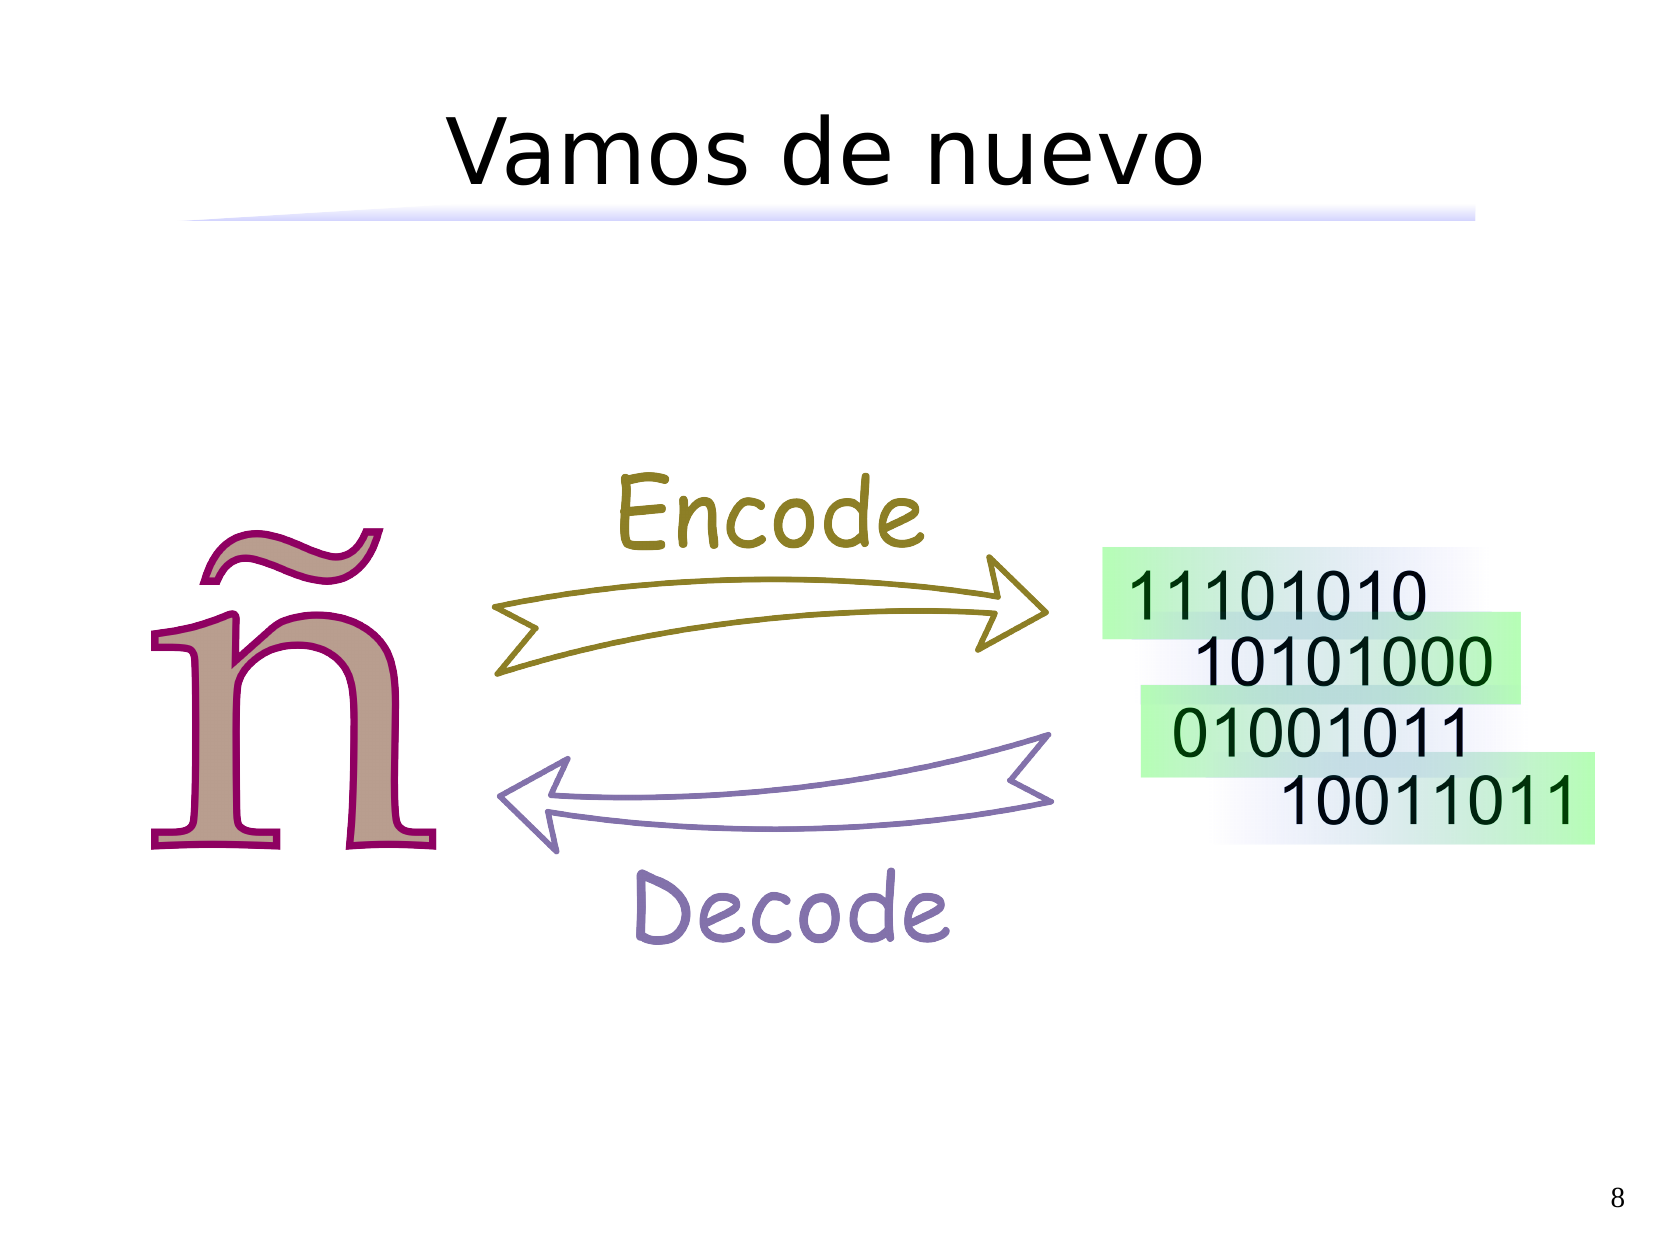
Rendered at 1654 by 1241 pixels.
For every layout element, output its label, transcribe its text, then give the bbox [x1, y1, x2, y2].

picture [151, 472, 1595, 945]
title Vamos de nuevo [82, 49, 1571, 257]
